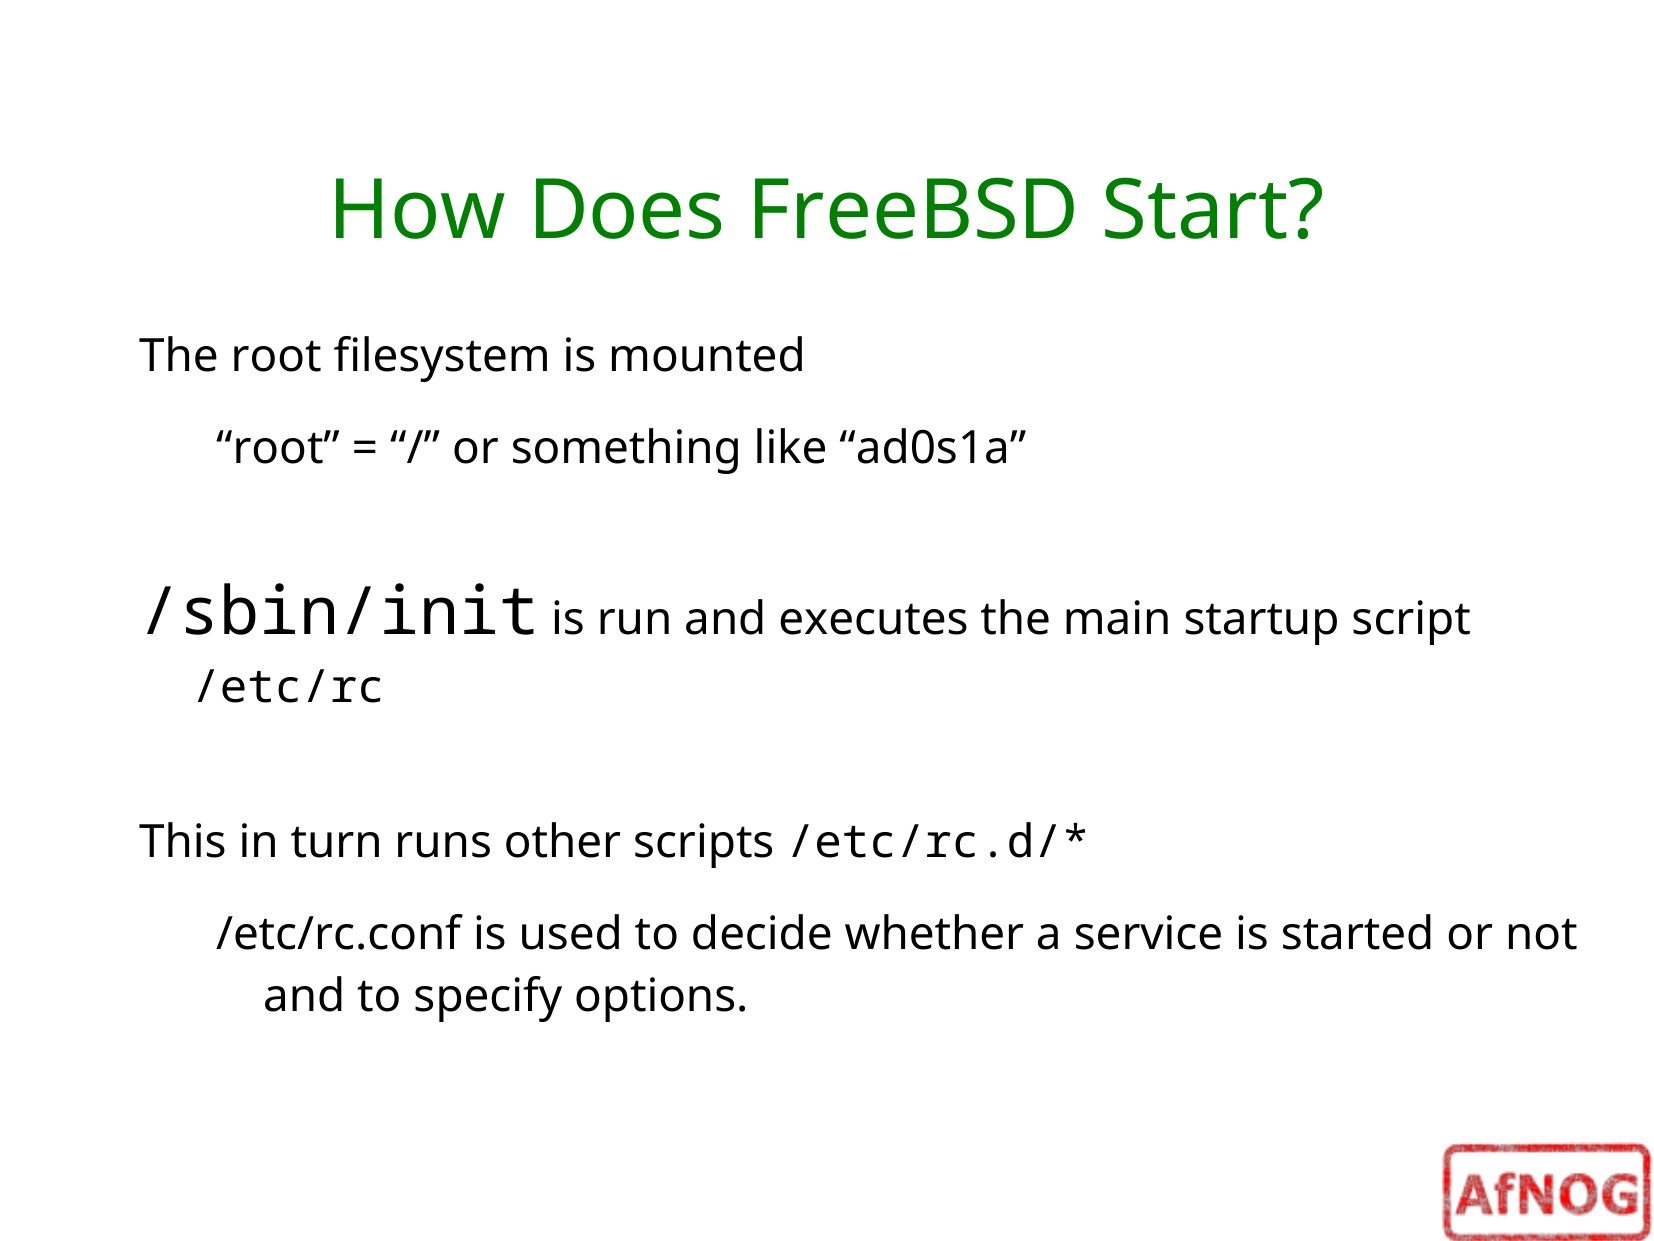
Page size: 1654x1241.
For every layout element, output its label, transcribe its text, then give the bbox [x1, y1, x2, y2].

picture [1441, 1141, 1654, 1241]
list The root filesystem is mounted “root” = “/” or something like “ad0s1a” /sbin/init is run and executes the main startup script /etc/rc This in turn runs other scripts /etc/rc.d/* /etc/rc.conf is used to decide whether a service is started or not and to specify options. [121, 322, 1613, 1133]
title How Does FreeBSD Start? [121, 102, 1533, 311]
